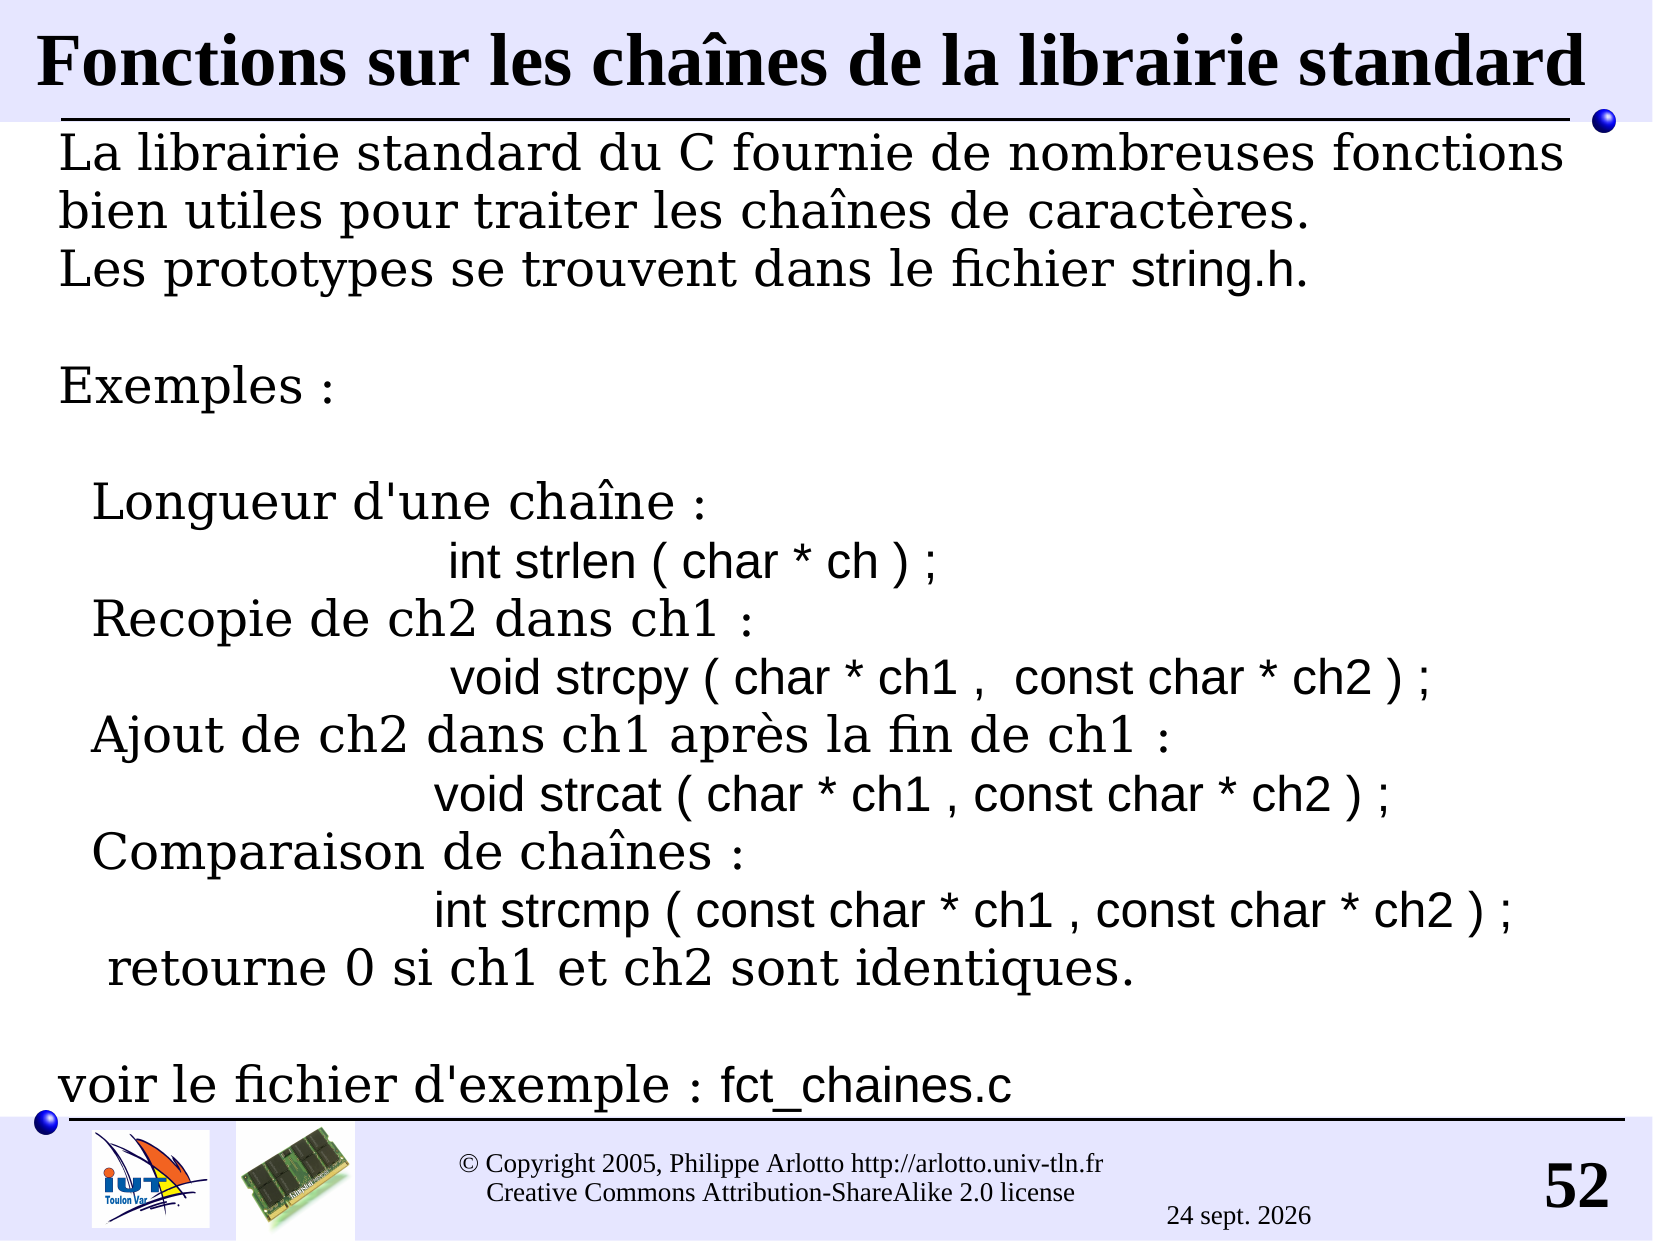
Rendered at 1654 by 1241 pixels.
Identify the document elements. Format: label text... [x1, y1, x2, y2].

title Fonctions sur les chaînes de la librairie standard [0, 11, 1625, 110]
text_box La librairie standard du C fournie de nombreuses fonctions bien utiles pour traiter les chaînes de caractères. Les prototypes se trouvent dans le fichier string.h. Exemples : Longueur d'une chaîne : int strlen ( char * ch ) ; Recopie de ch2 dans ch1 : void strcpy ( char * ch1 , const char * ch2 ) ; Ajout de ch2 dans ch1 après la fin de ch1 : void strcat ( char * ch1 , const char * ch2 ) ; Comparaison de chaînes : int strcmp ( const char * ch1 , const char * ch2 ) ; retourne 0 si ch1 et ch2 sont identiques. voir le fichier d'exemple : fct_chaines.c [59, 124, 1567, 1114]
picture [236, 1121, 355, 1241]
